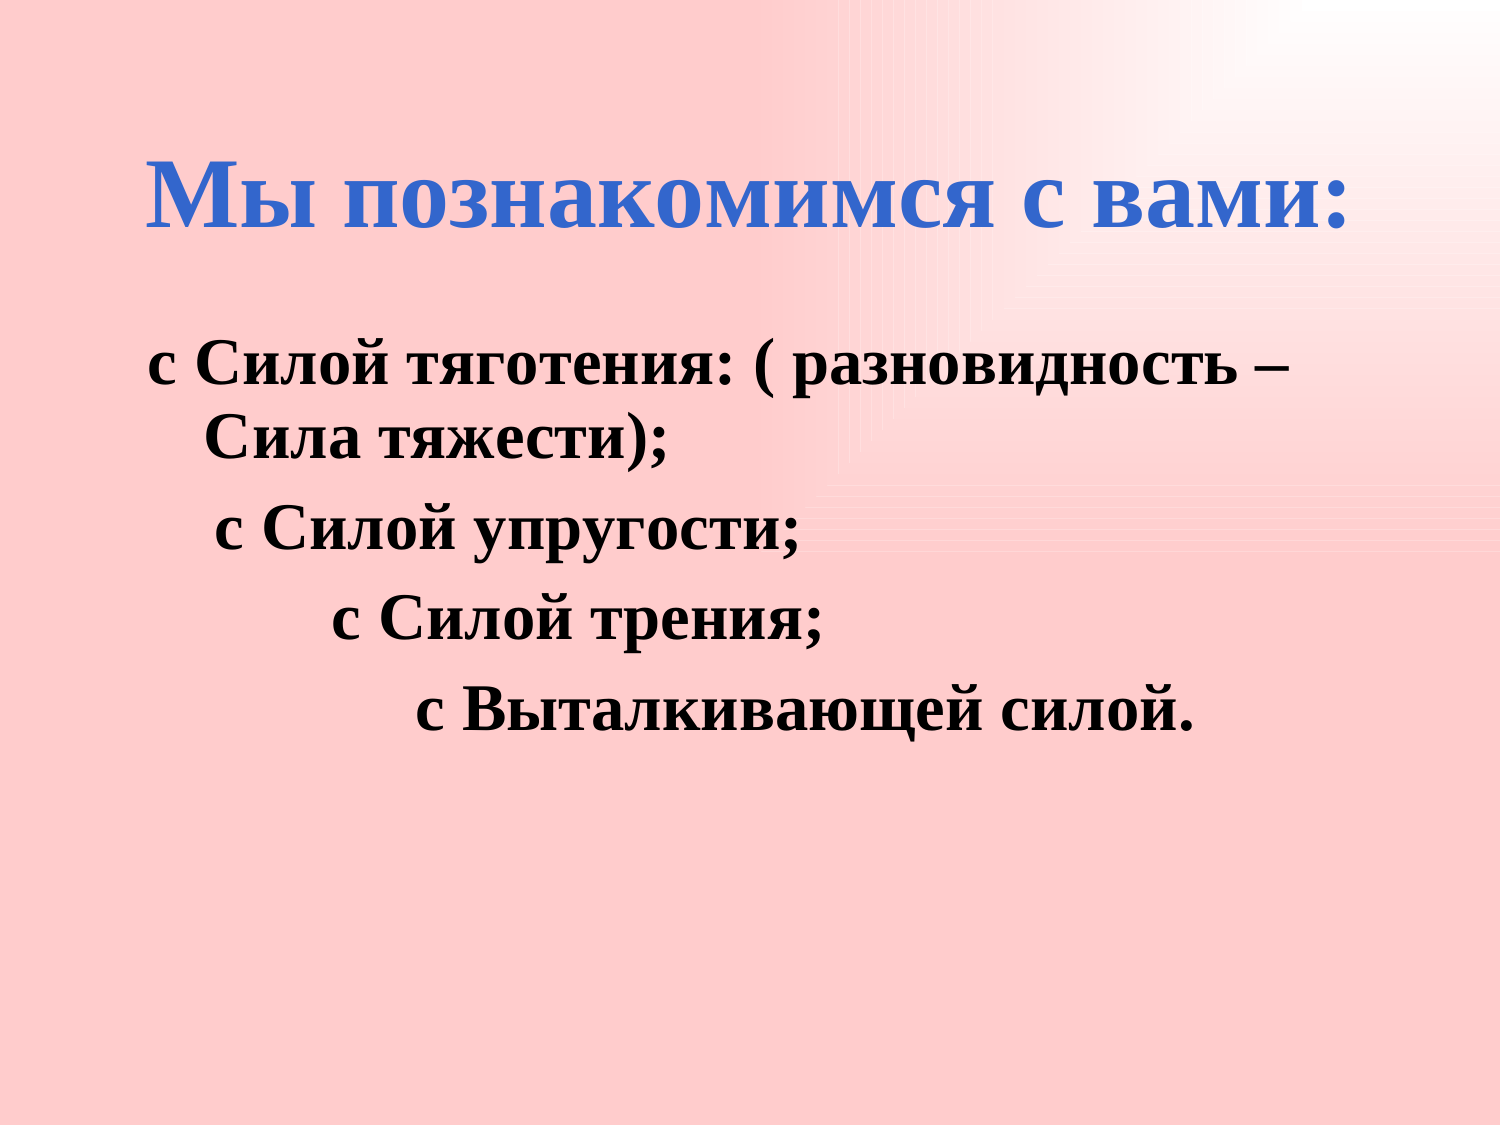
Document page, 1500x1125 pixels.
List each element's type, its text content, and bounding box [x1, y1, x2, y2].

title Мы познакомимся с вами: [112, 68, 1388, 320]
list с Силой тяготения: ( разновидность – Сила тяжести); с Силой упругости; с Силой трения; с Выталкивающей силой. [147, 324, 1388, 945]
